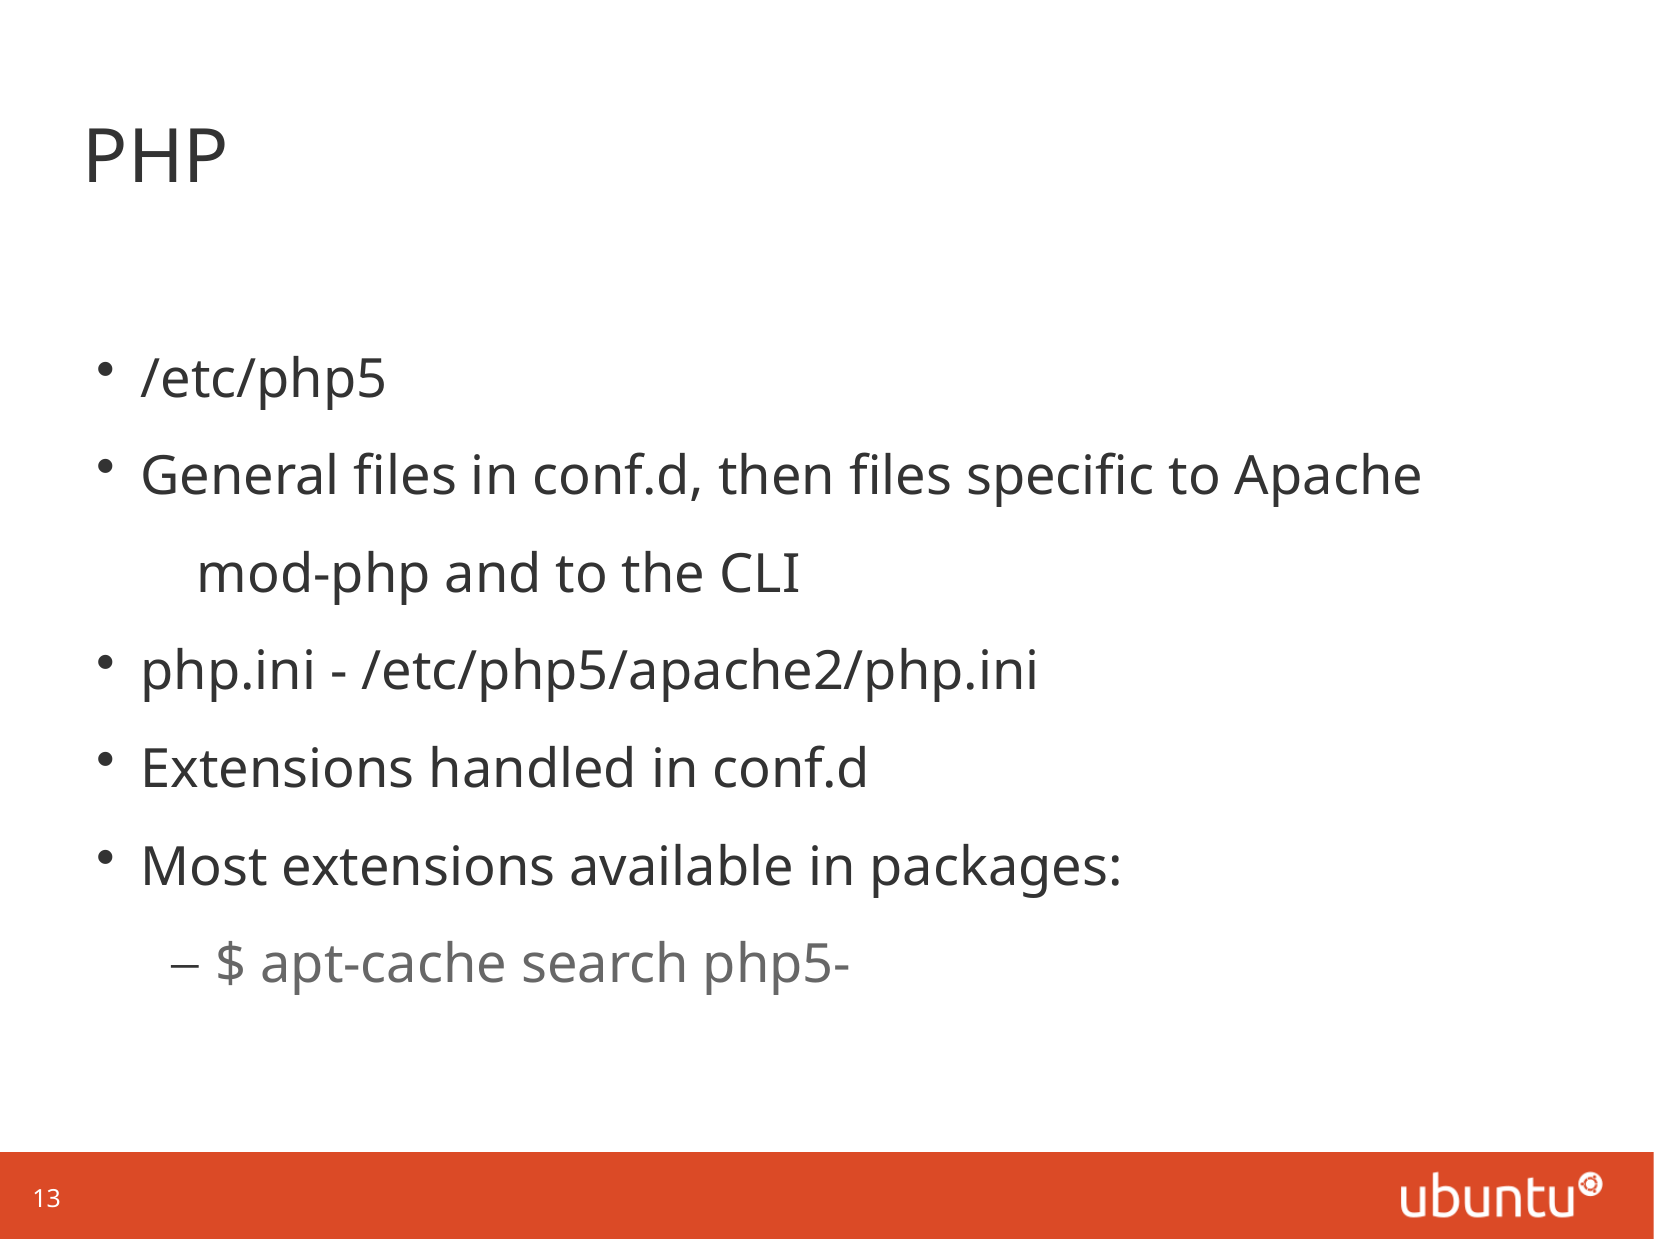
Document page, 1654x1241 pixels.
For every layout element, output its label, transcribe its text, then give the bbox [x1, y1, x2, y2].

list /etc/php5 General files in conf.d, then files specific to Apache mod-php and to the CLI php.ini - /etc/php5/apache2/php.ini Extensions handled in conf.d Most extensions available in packages: $ apt-cache search php5- [87, 301, 1579, 1121]
picture [0, 1152, 1654, 1239]
title PHP [82, 56, 1571, 249]
